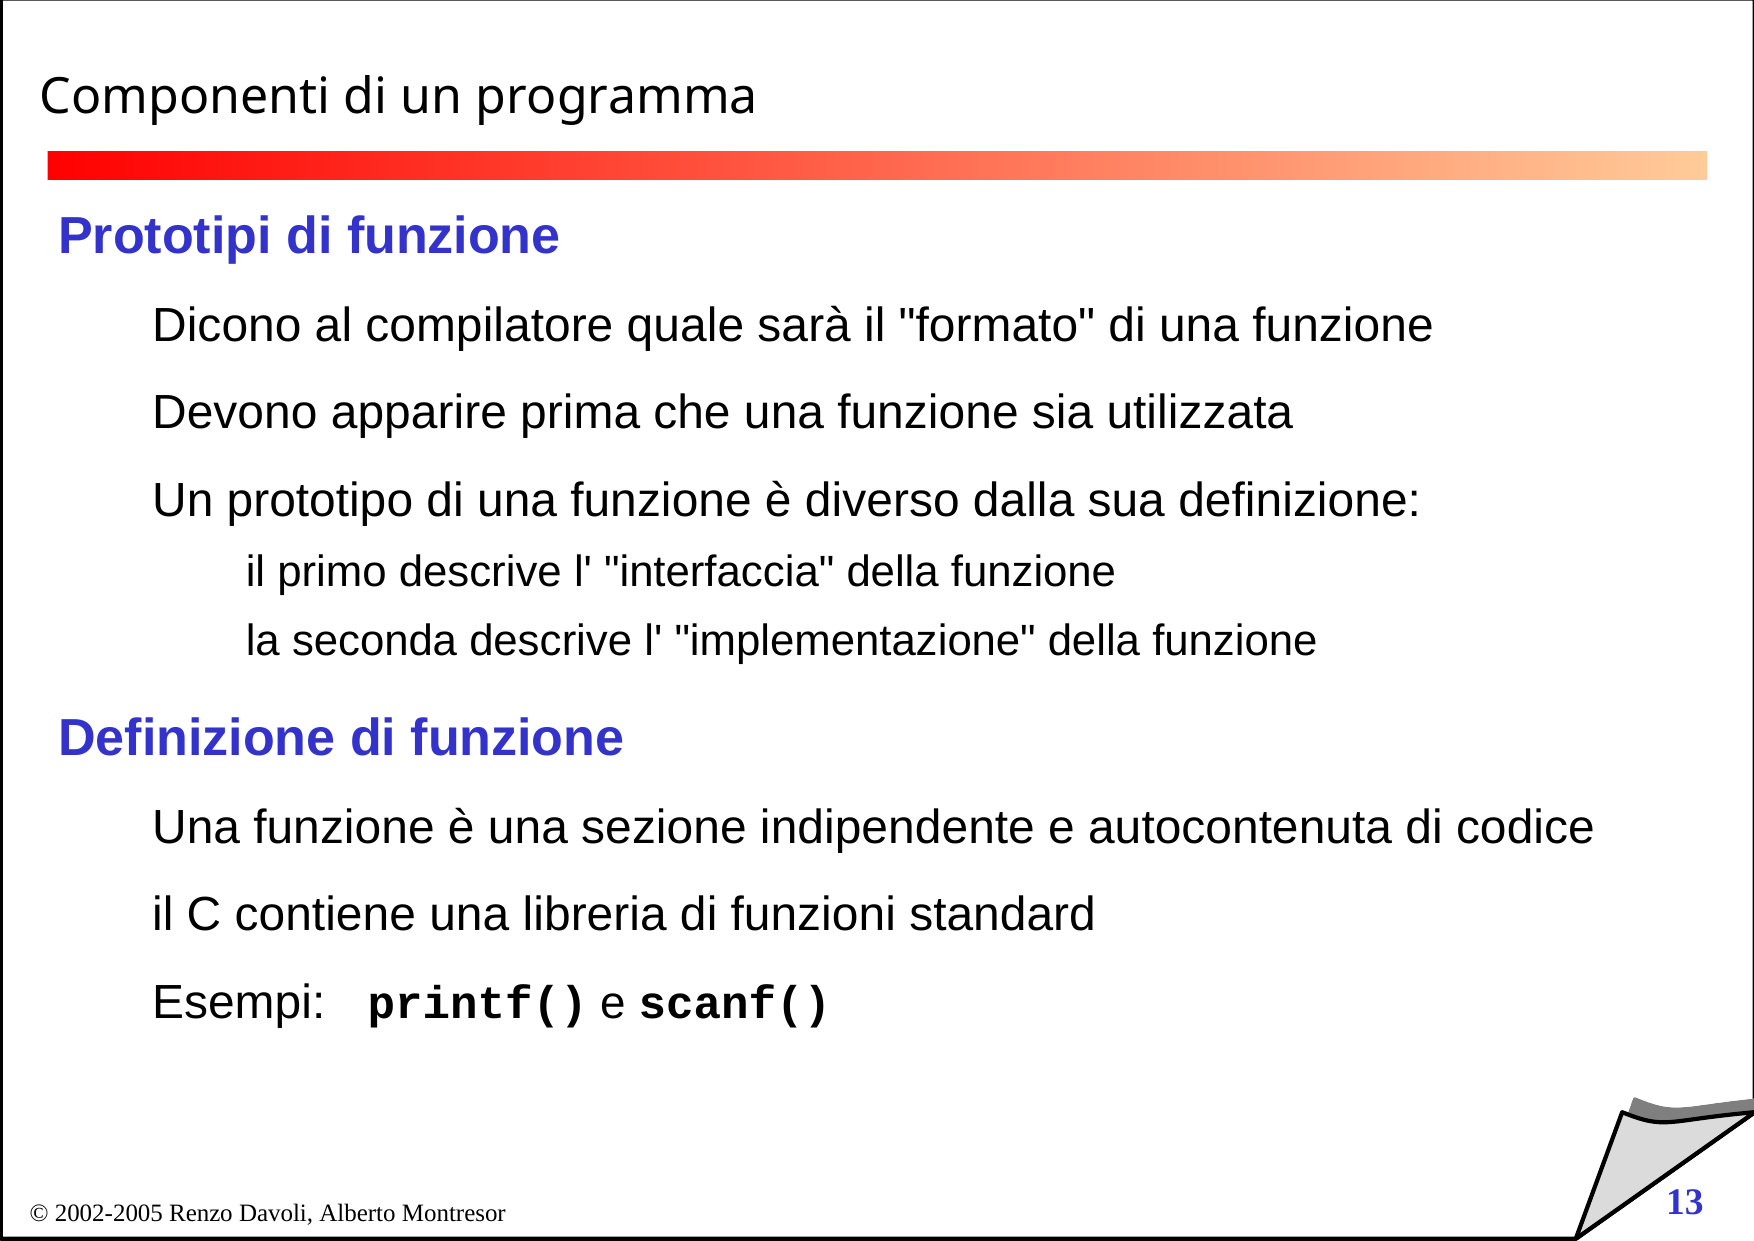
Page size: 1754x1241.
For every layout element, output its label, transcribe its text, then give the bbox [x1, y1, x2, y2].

title Componenti di un programma [40, 49, 1714, 144]
list Prototipi di funzione Dicono al compilatore quale sarà il "formato" di una funzione Devono apparire prima che una funzione sia utilizzata Un prototipo di una funzione è diverso dalla sua definizione: il primo descrive l' "interfaccia" della funzione la seconda descrive l' "implementazione" della funzione Definizione di funzione Una funzione è una sezione indipendente e autocontenuta di codice il C contiene una libreria di funzioni standard Esempi: printf() e scanf() [58, 206, 1696, 1041]
text_box main [750, 151, 754, 179]
